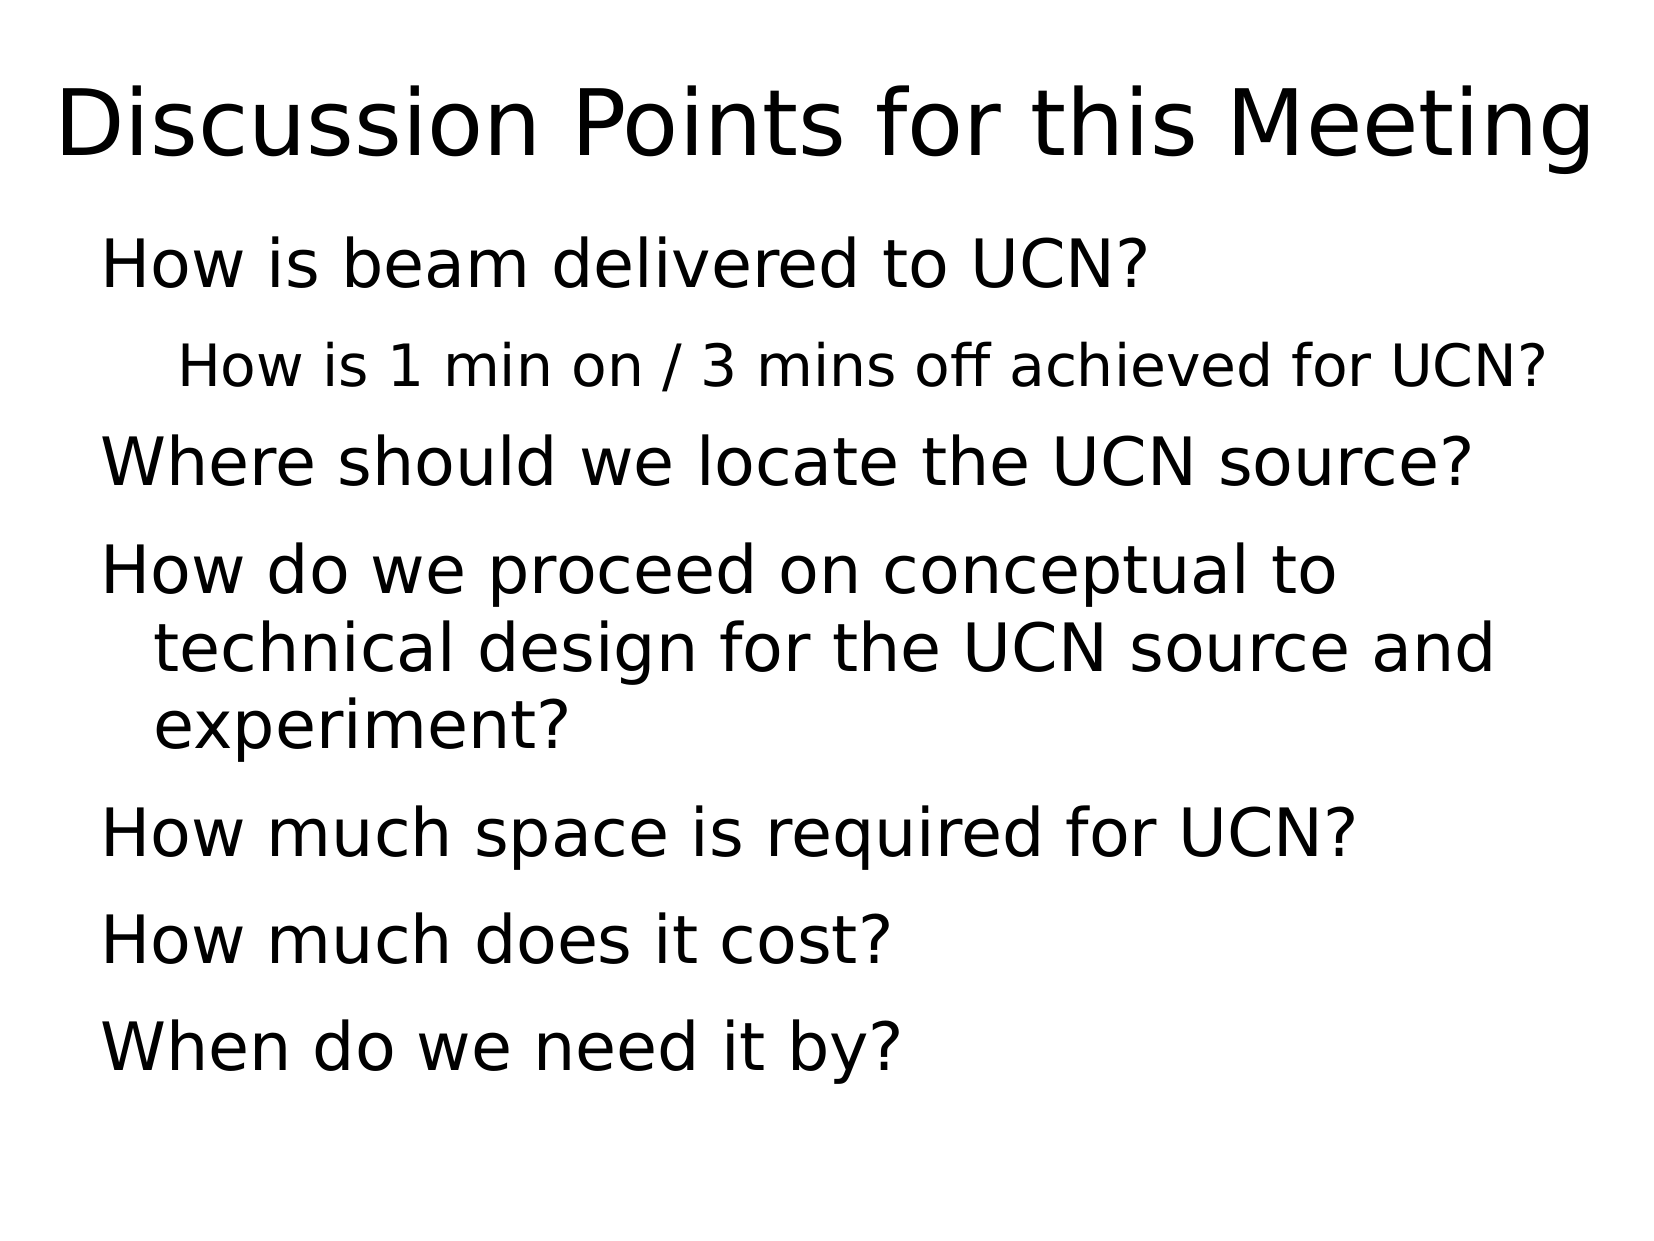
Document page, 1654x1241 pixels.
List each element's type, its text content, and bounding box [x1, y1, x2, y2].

title Discussion Points for this Meeting [0, 27, 1654, 220]
list How is beam delivered to UCN? How is 1 min on / 3 mins off achieved for UCN? Where should we locate the UCN source? How do we proceed on conceptual to technical design for the UCN source and experiment? How much space is required for UCN? How much does it cost? When do we need it by? [82, 225, 1571, 1155]
